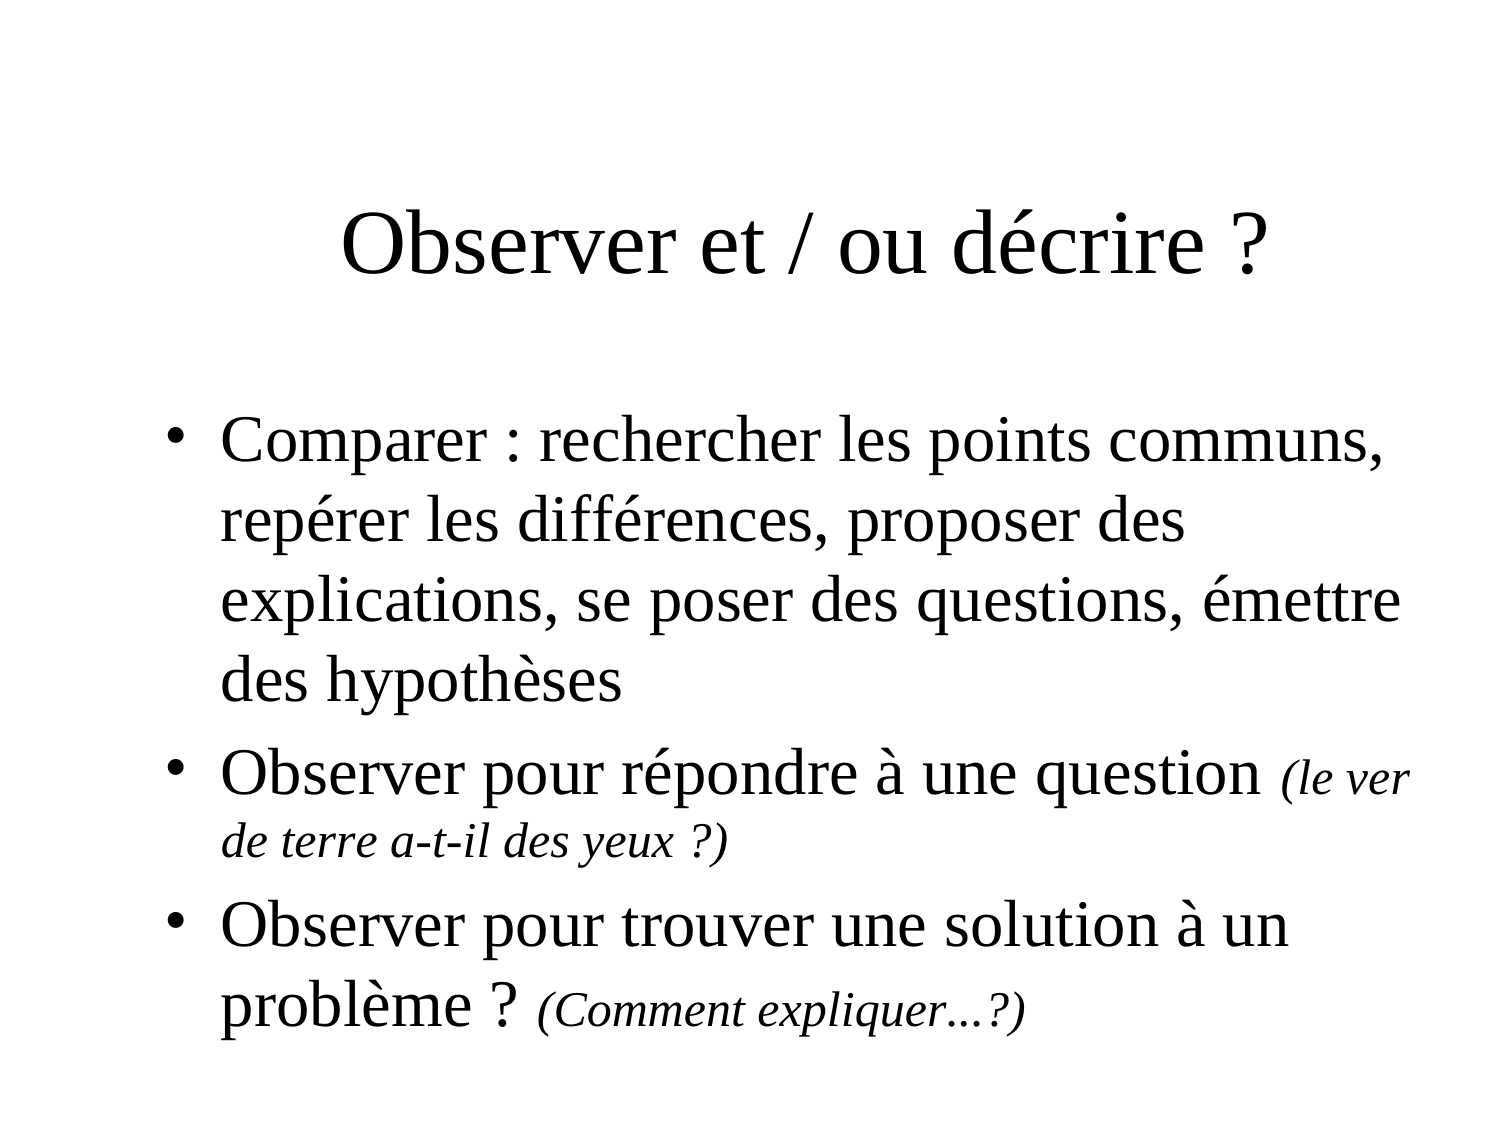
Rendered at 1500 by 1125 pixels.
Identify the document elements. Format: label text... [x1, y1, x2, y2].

list Comparer : rechercher les points communs, repérer les différences, proposer des explications, se poser des questions, émettre des hypothèses Observer pour répondre à une question (le ver de terre a-t-il des yeux ?) Observer pour trouver une solution à un problème ? (Comment expliquer...?) [149, 387, 1463, 1120]
title Observer et / ou décrire ? [149, 74, 1463, 300]
